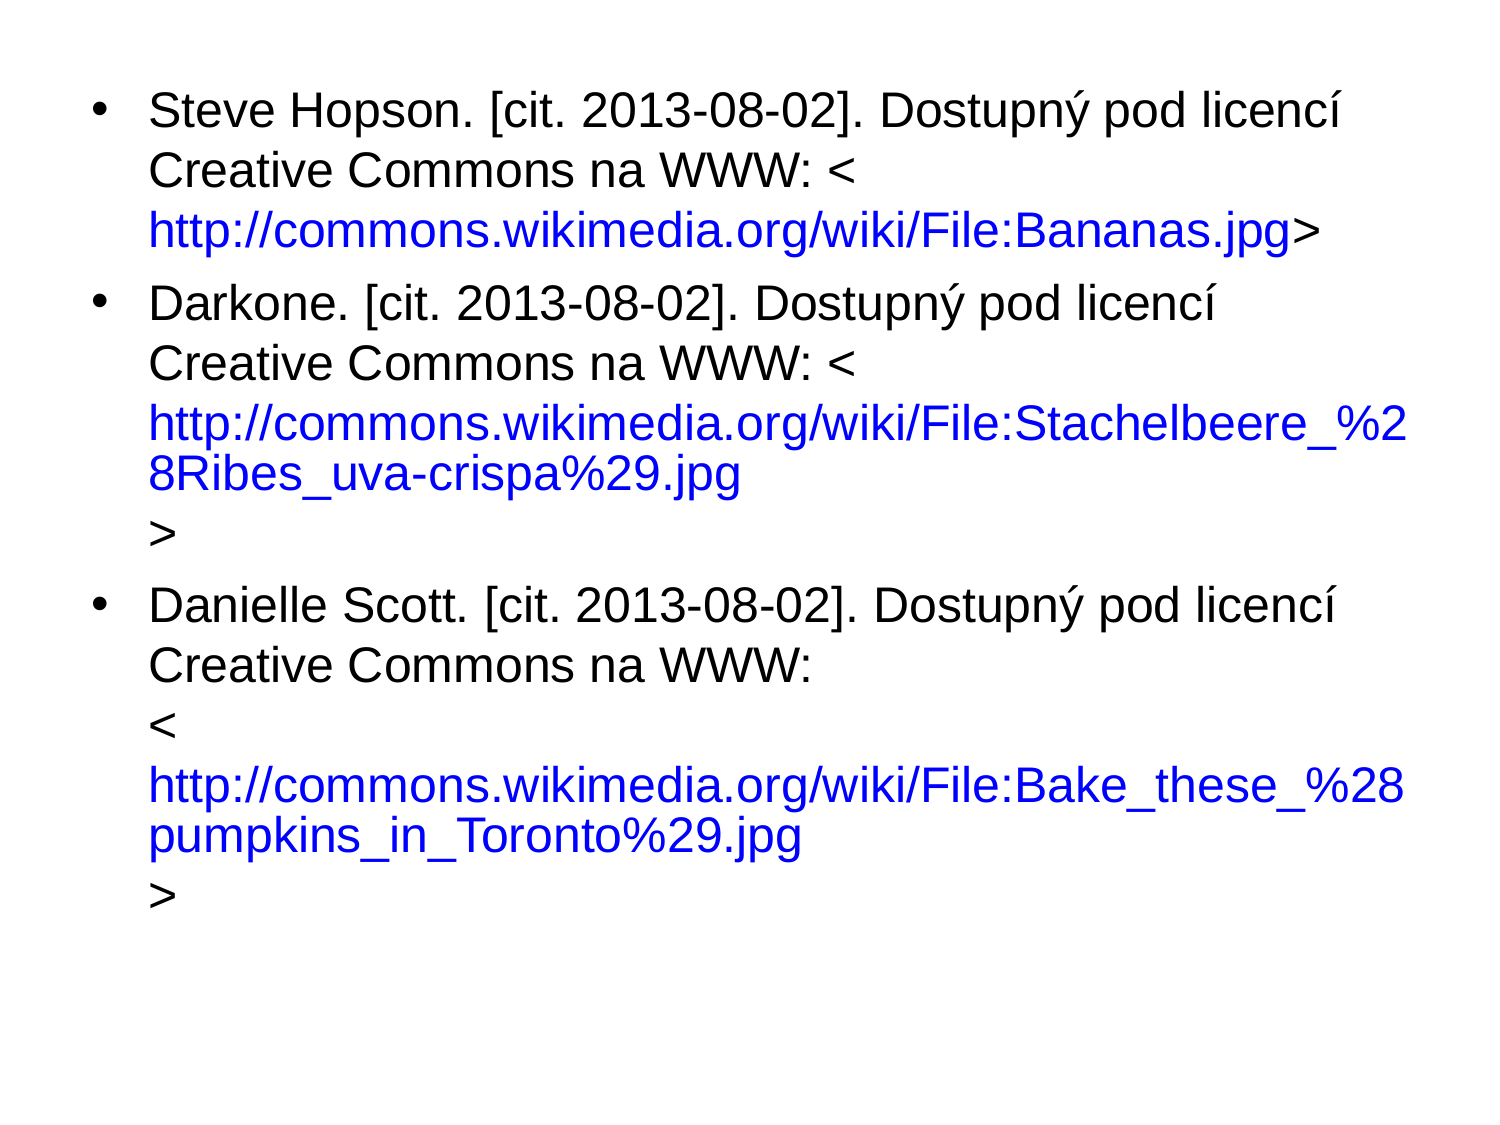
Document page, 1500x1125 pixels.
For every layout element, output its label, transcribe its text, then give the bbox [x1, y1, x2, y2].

list Steve Hopson. [cit. 2013-08-02]. Dostupný pod licencí Creative Commons na WWW: <http://commons.wikimedia.org/wiki/File:Bananas.jpg> Darkone. [cit. 2013-08-02]. Dostupný pod licencí Creative Commons na WWW: <http://commons.wikimedia.org/wiki/File:Stachelbeere_%28Ribes_uva-crispa%29.jpg> Danielle Scott. [cit. 2013-08-02]. Dostupný pod licencí Creative Commons na WWW: <http://commons.wikimedia.org/wiki/File:Bake_these_%28pumpkins_in_Toronto%29.jpg> [76, 70, 1427, 1010]
